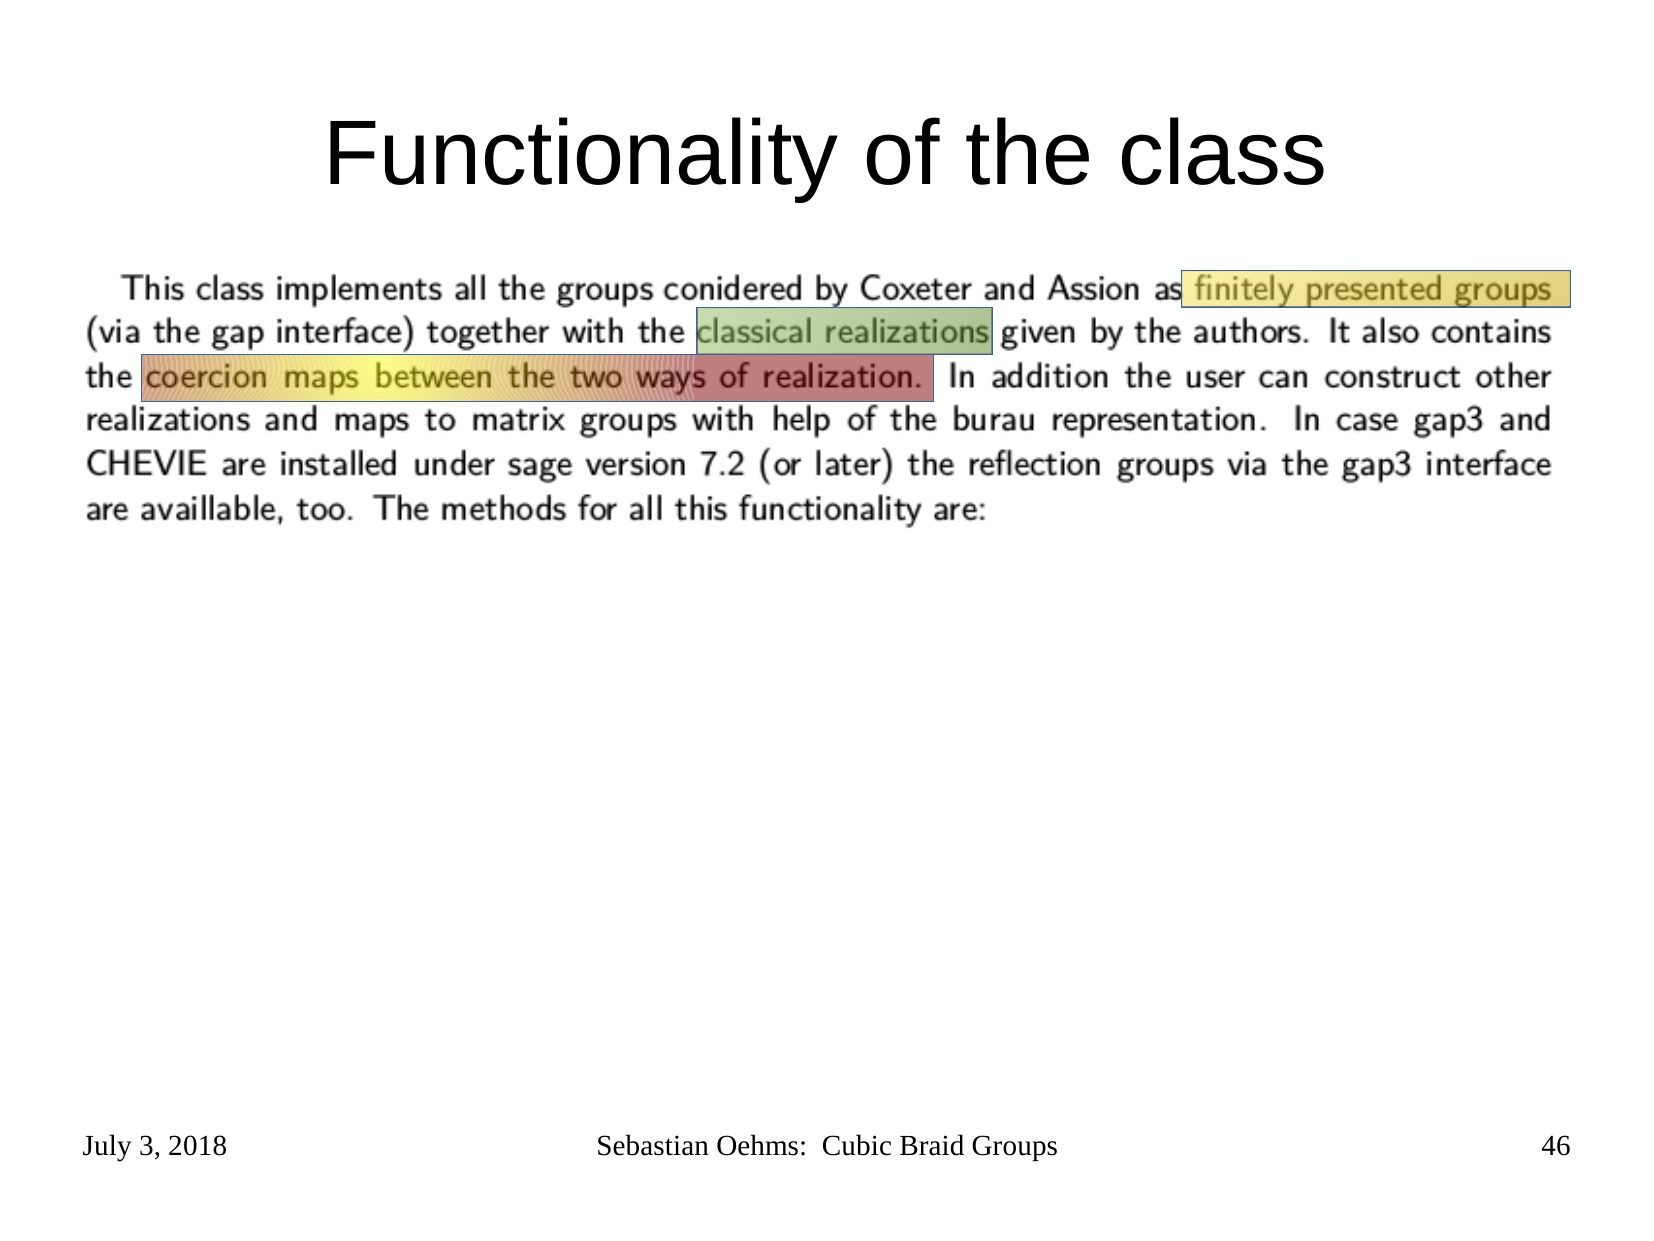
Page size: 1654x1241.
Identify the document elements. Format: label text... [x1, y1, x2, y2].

text_box [141, 307, 993, 402]
text_box [1181, 270, 1571, 308]
picture [82, 269, 1571, 532]
title Functionality of the class [82, 49, 1571, 257]
